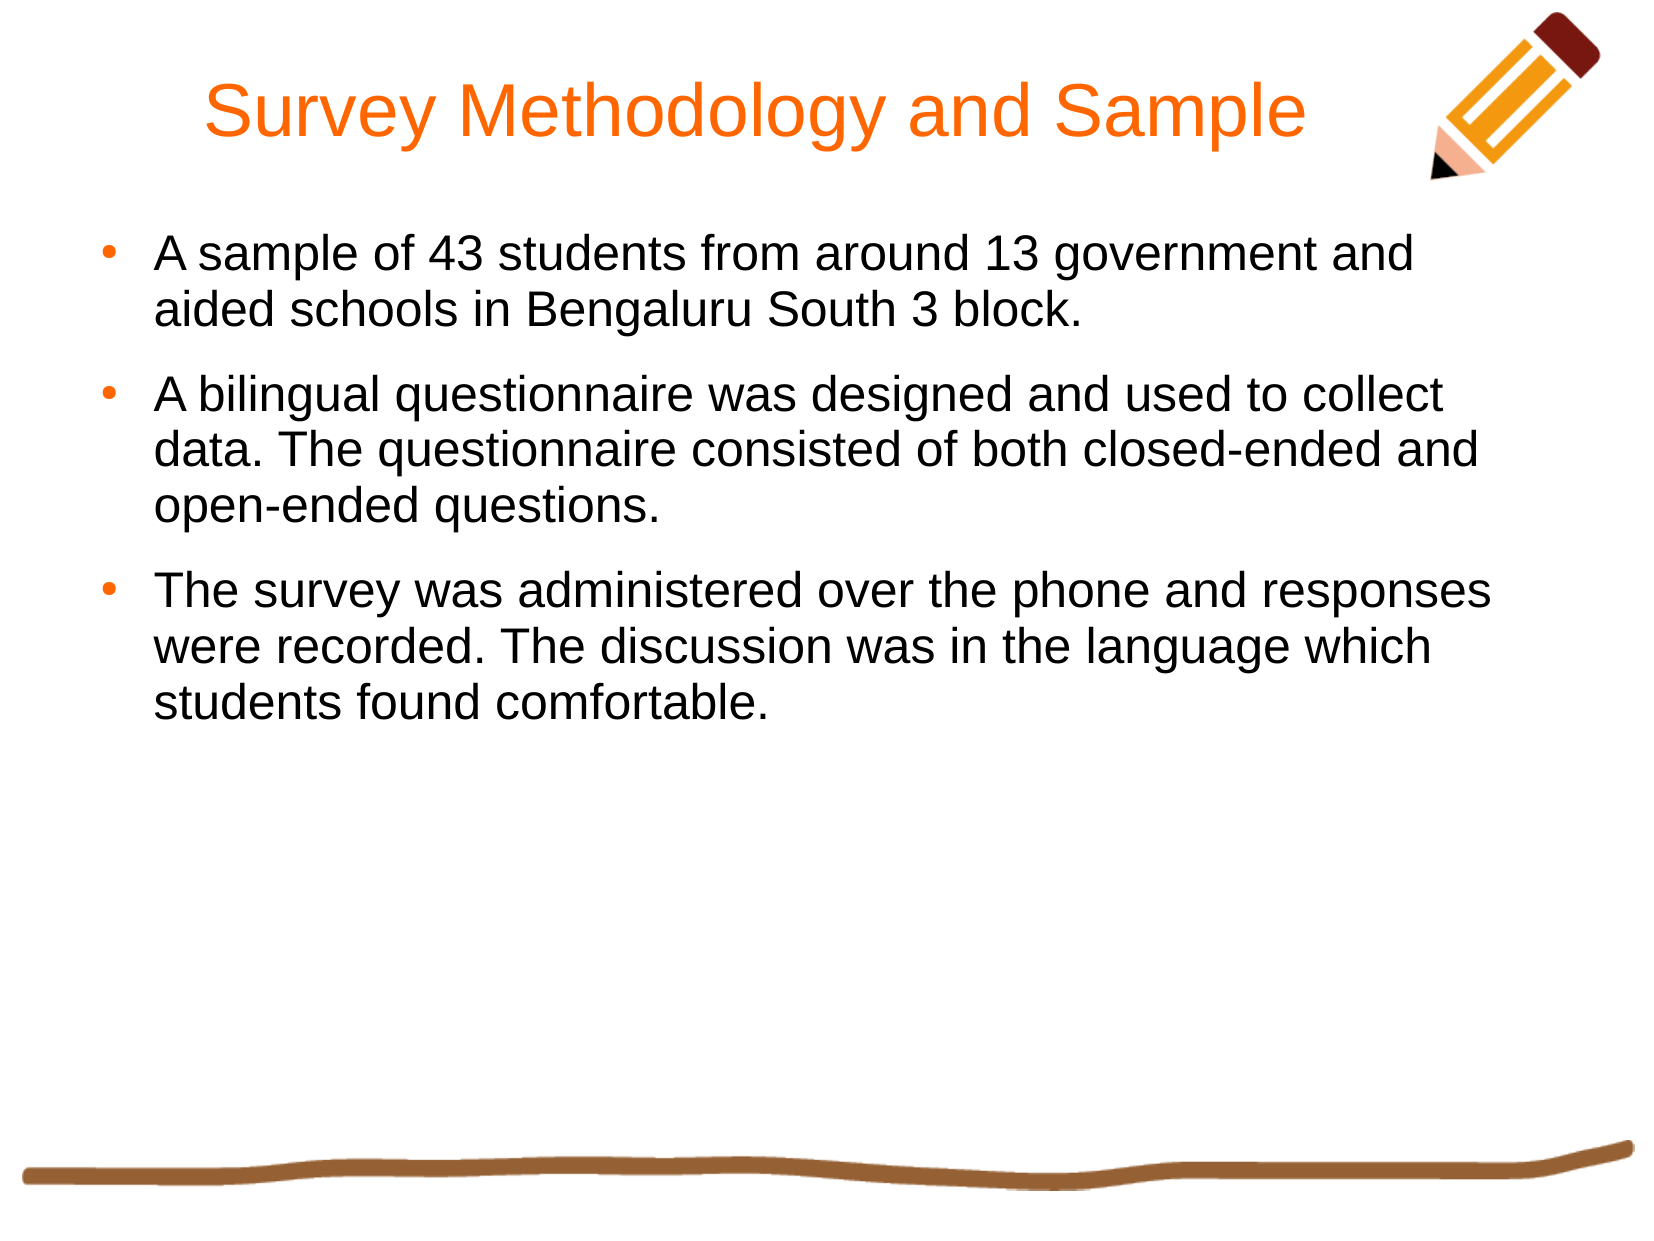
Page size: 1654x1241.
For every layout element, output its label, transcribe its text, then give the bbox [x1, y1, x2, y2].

list A sample of 43 students from around 13 government and aided schools in Bengaluru South 3 block. A bilingual questionnaire was designed and used to collect data. The questionnaire consisted of both closed-ended and open-ended questions. The survey was administered over the phone and responses were recorded. The discussion was in the language which students found comfortable. [82, 225, 1531, 1056]
picture [1430, 12, 1601, 181]
picture [22, 1140, 1635, 1191]
title Survey Methodology and Sample [82, 49, 1430, 172]
